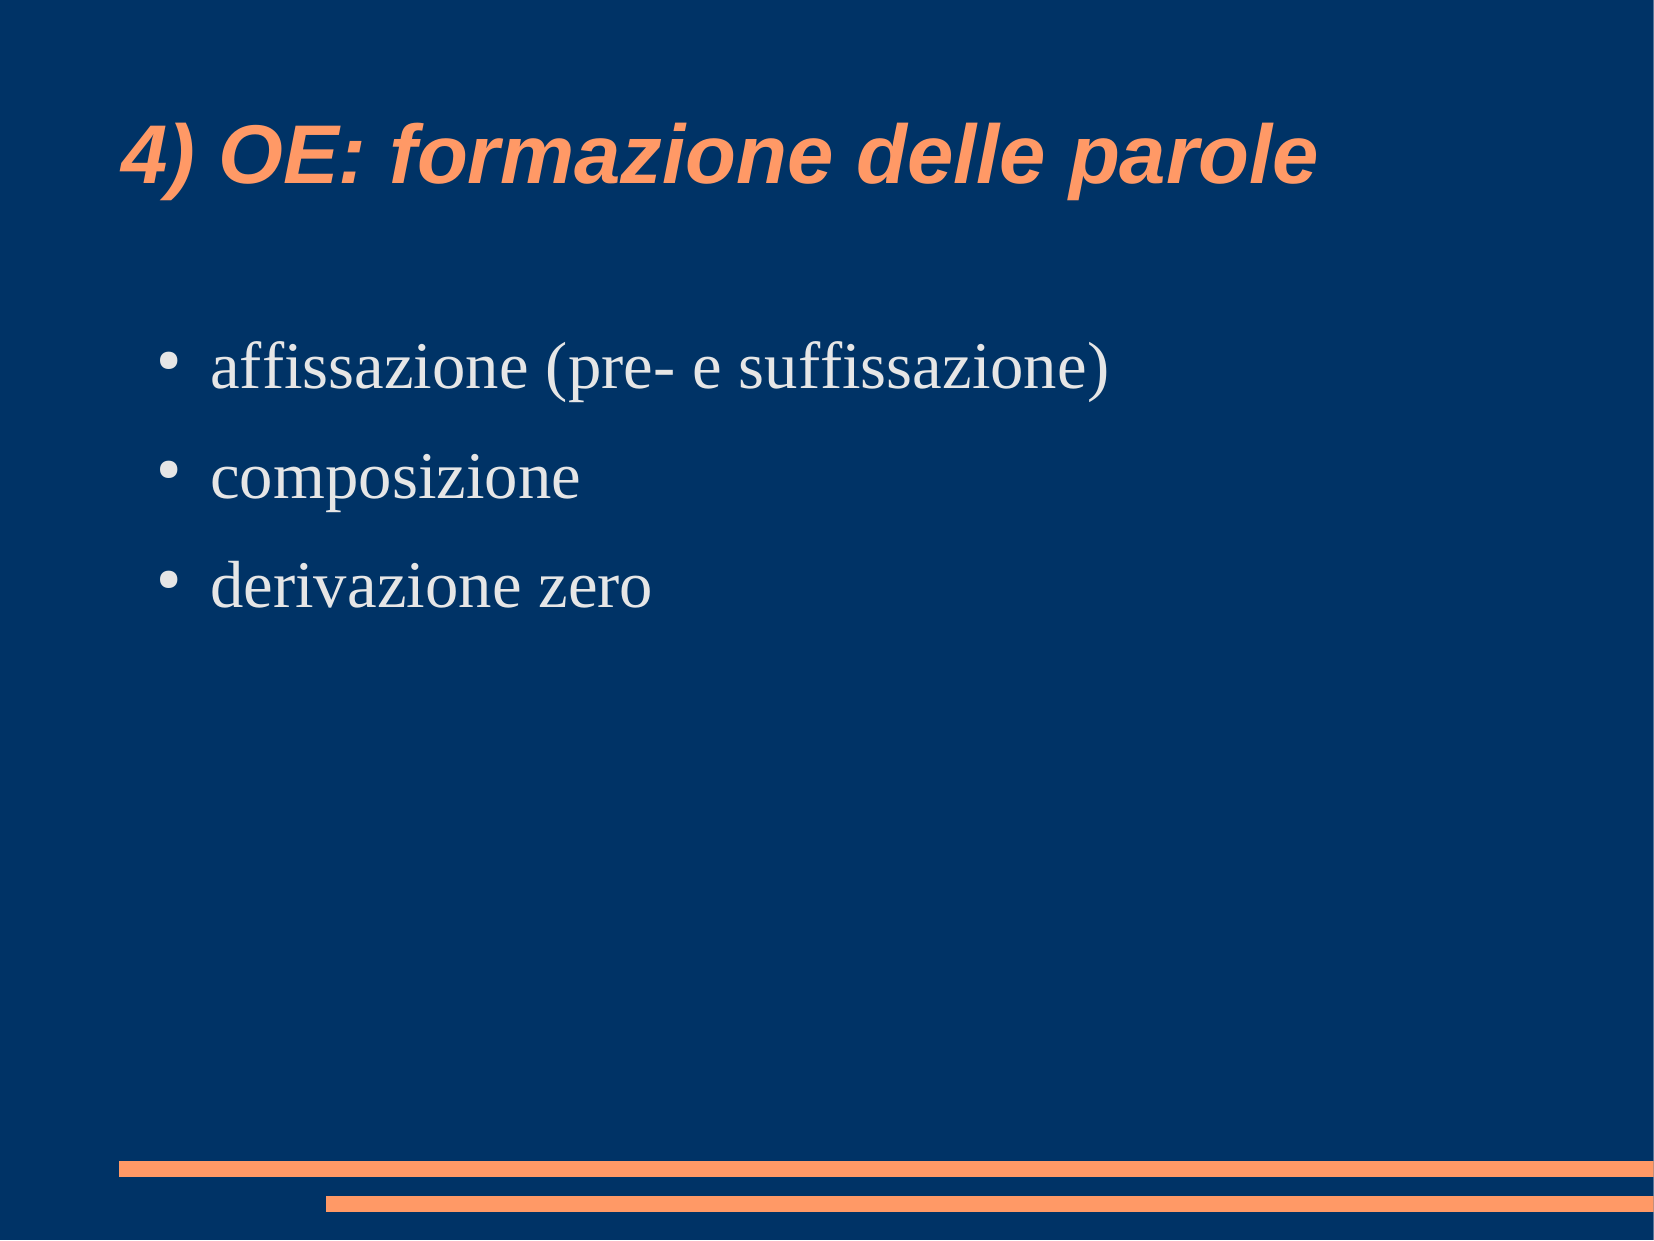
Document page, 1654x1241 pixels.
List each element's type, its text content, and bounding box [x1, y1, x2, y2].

list affissazione (pre- e suffissazione) composizione derivazione zero [121, 322, 1561, 1126]
title 4) OE: formazione delle parole [121, 53, 1534, 246]
